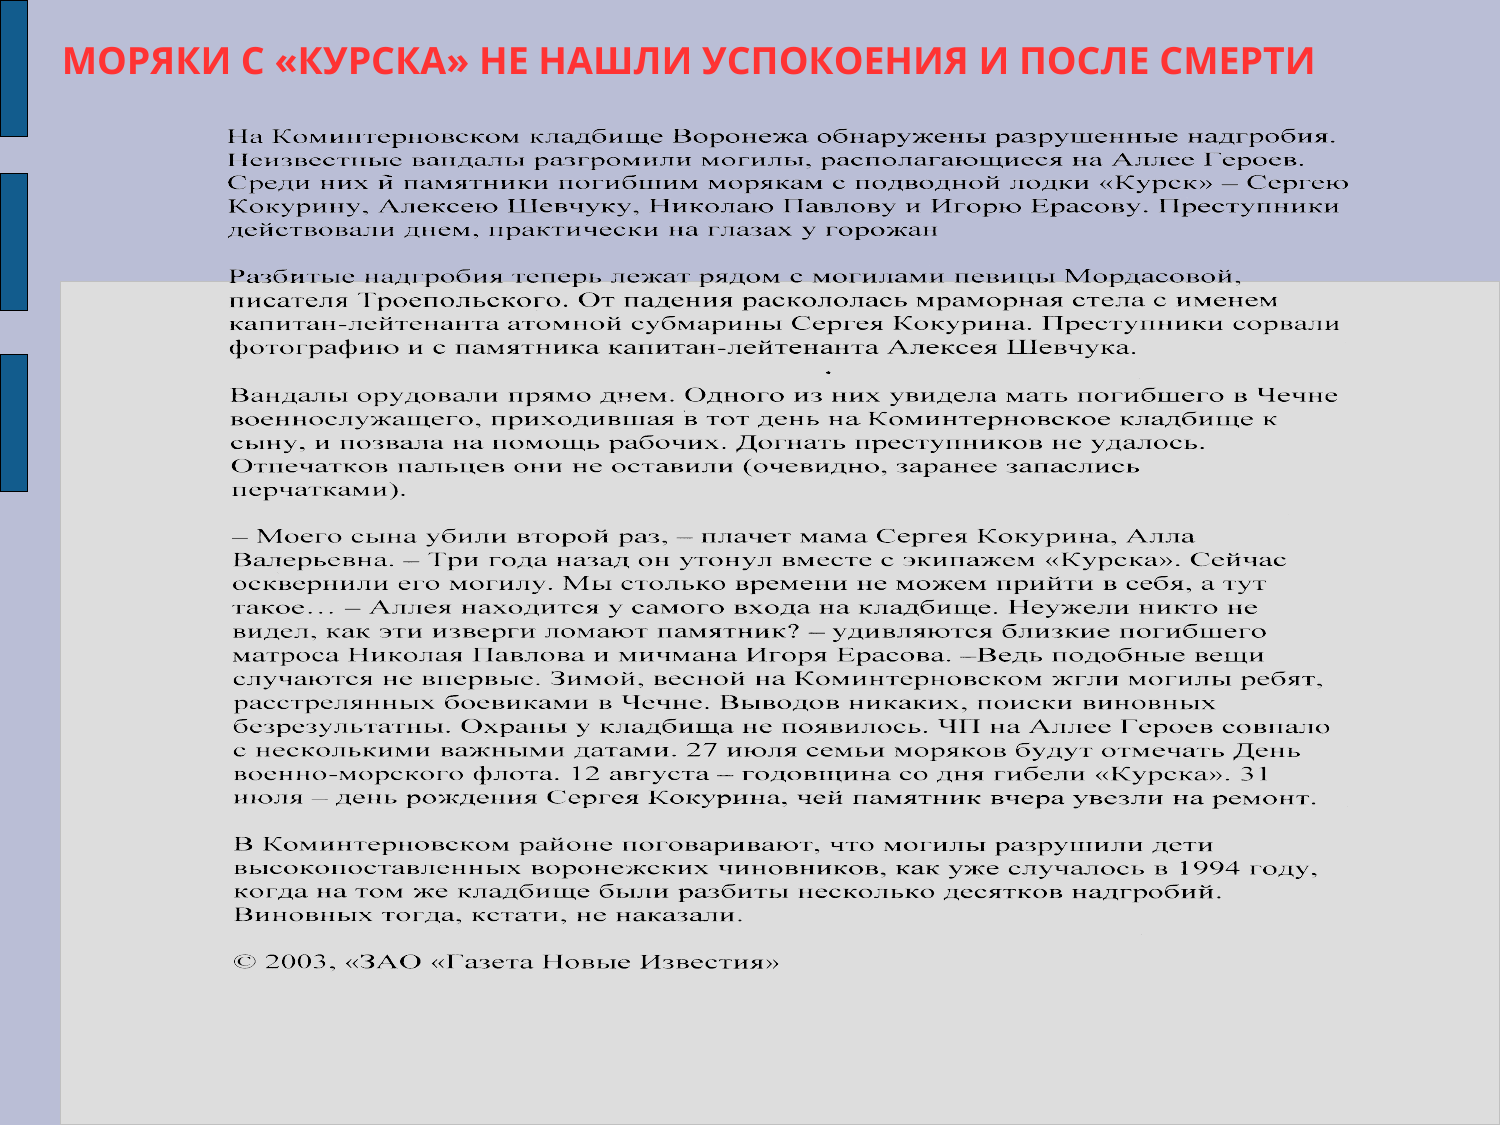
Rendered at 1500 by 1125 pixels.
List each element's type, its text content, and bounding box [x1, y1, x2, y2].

text_box МОРЯКИ С «КУРСКА» НЕ НАШЛИ УСПОКОЕНИЯ И ПОСЛЕ СМЕРТИ [47, 29, 1418, 90]
picture [206, 119, 1359, 975]
